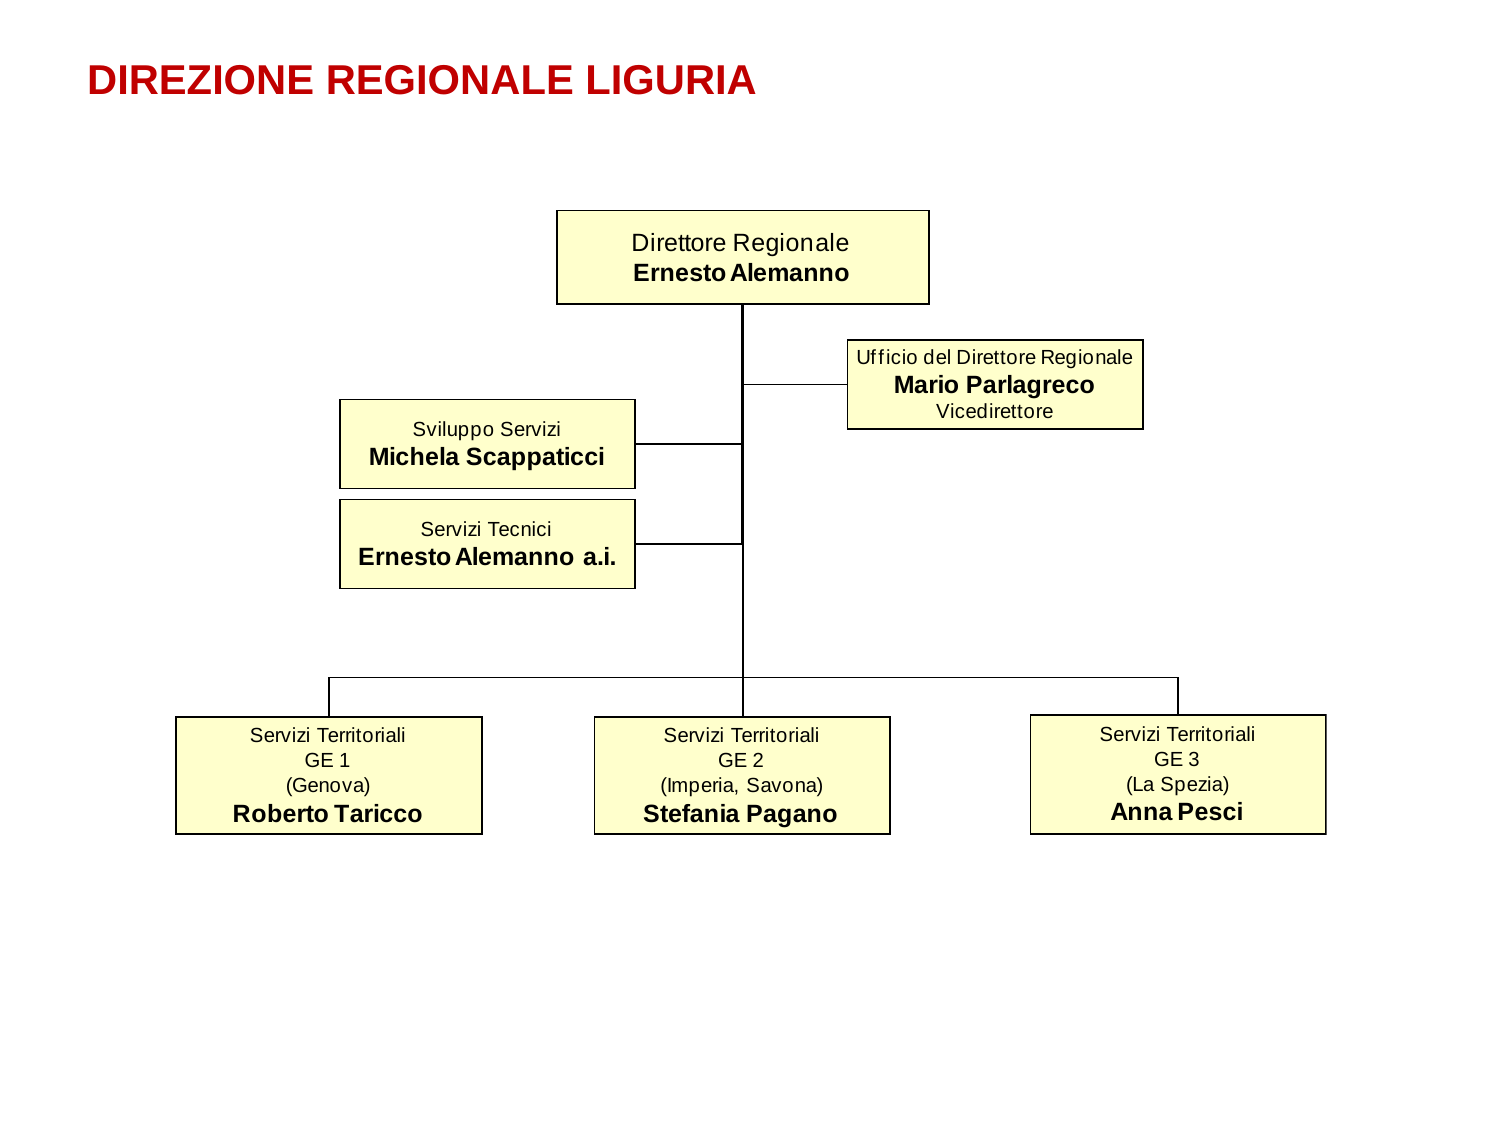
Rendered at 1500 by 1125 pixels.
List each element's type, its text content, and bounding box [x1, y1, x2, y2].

title DIREZIONE REGIONALE LIGURIA [72, 45, 1462, 128]
picture [173, 208, 1327, 835]
